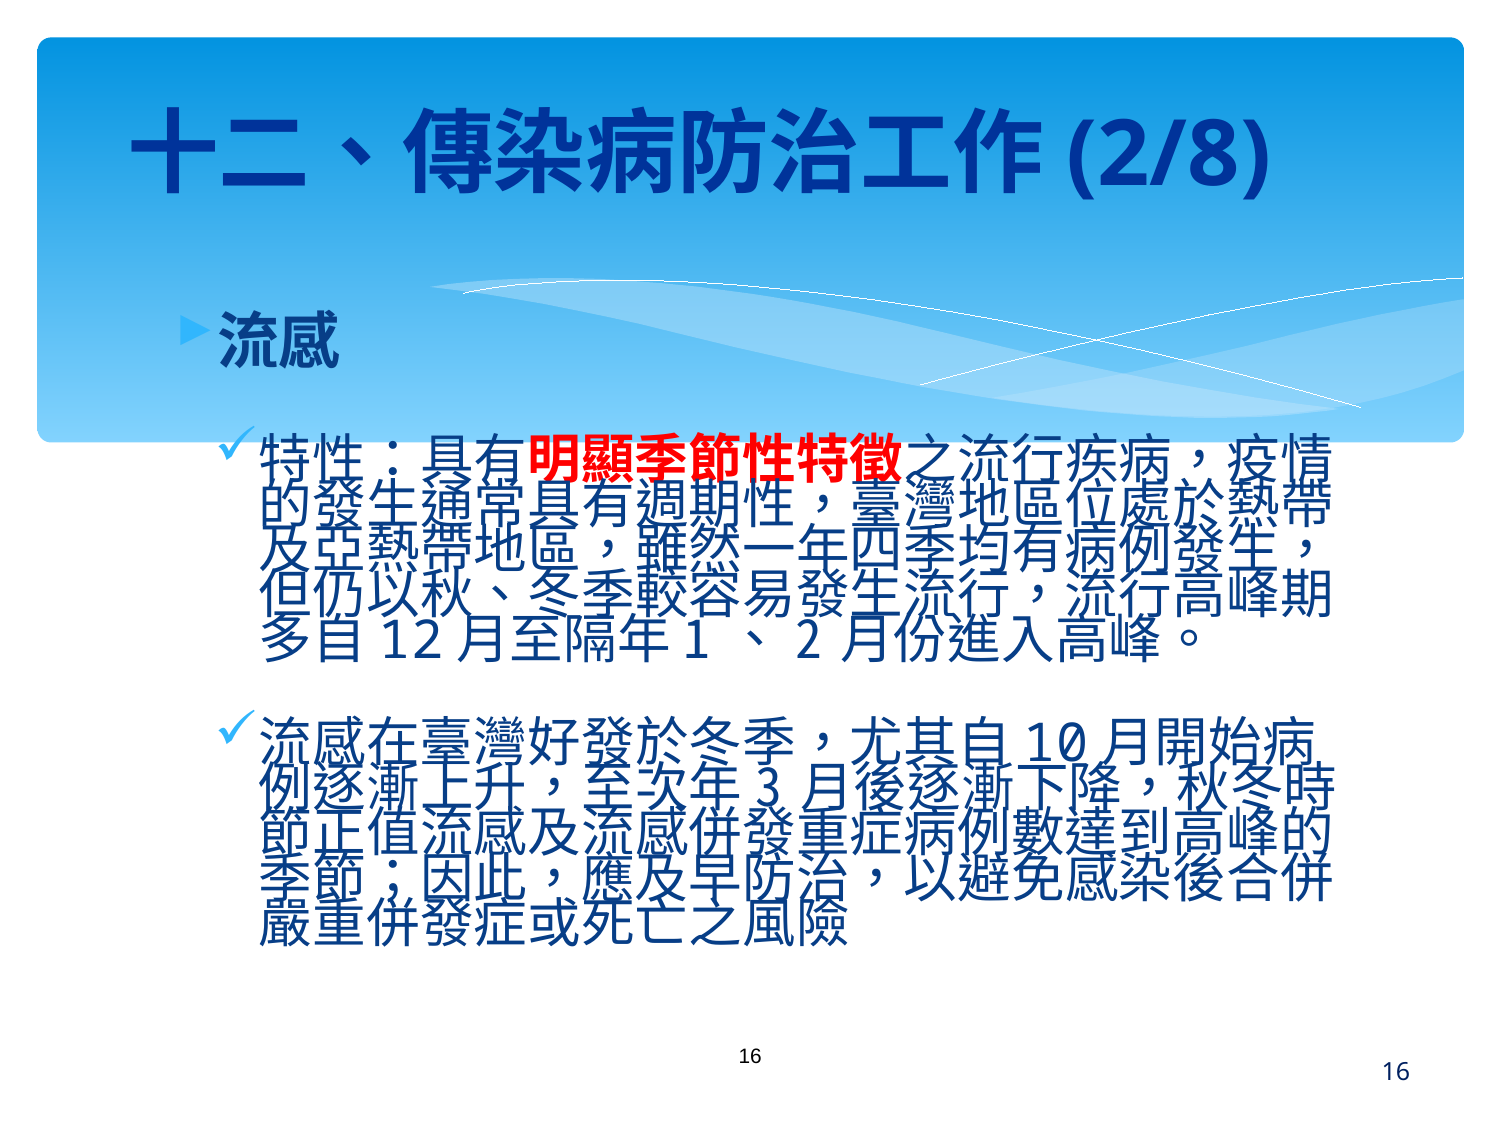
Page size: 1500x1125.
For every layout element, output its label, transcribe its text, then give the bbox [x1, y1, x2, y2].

text_box 十二、傳染病防治工作(2/8) [112, 54, 1463, 243]
list 流感 特性：具有明顯季節性特徵之流行疾病，疫情的發生通常具有週期性，臺灣地區位處於熱帶及亞熱帶地區，雖然一年四季均有病例發生，但仍以秋、冬季較容易發生流行，流行高峰期多自12月至隔年1、2月份進入高峰。 流感在臺灣好發於冬季，尤其自10月開始病例逐漸上升，至次年3月後逐漸下降，秋冬時節正值流感及流感併發重症病例數達到高峰的季節；因此，應及早防治，以避免感染後合併嚴重併發症或死亡之風險 [142, 314, 1359, 1005]
text_box <number> [654, 1025, 846, 1086]
text_box <number> [1074, 1042, 1426, 1103]
